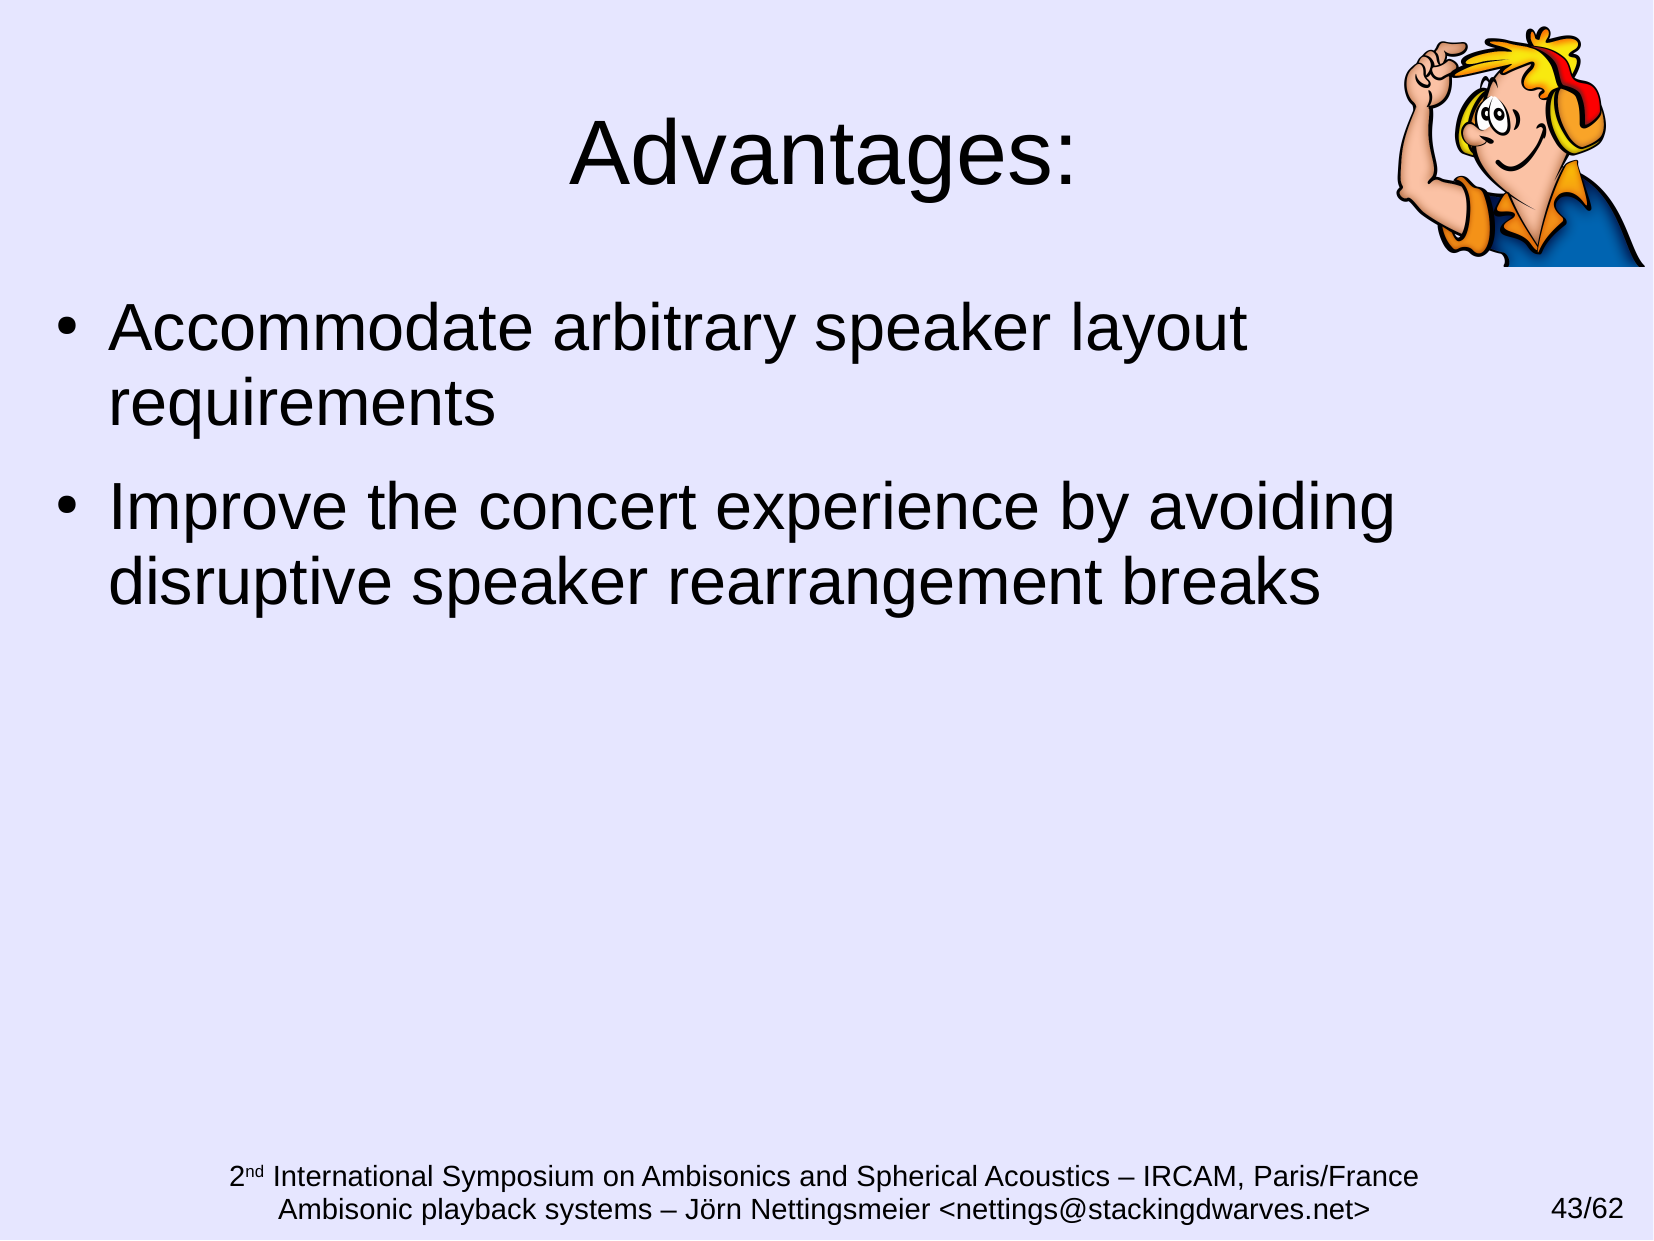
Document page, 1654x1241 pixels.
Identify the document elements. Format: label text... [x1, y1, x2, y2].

list Accommodate arbitrary speaker layout requirements Improve the concert experience by avoiding disruptive speaker rearrangement breaks [37, 290, 1613, 1109]
title Advantages: [37, 49, 1387, 257]
picture [1387, 0, 1654, 267]
